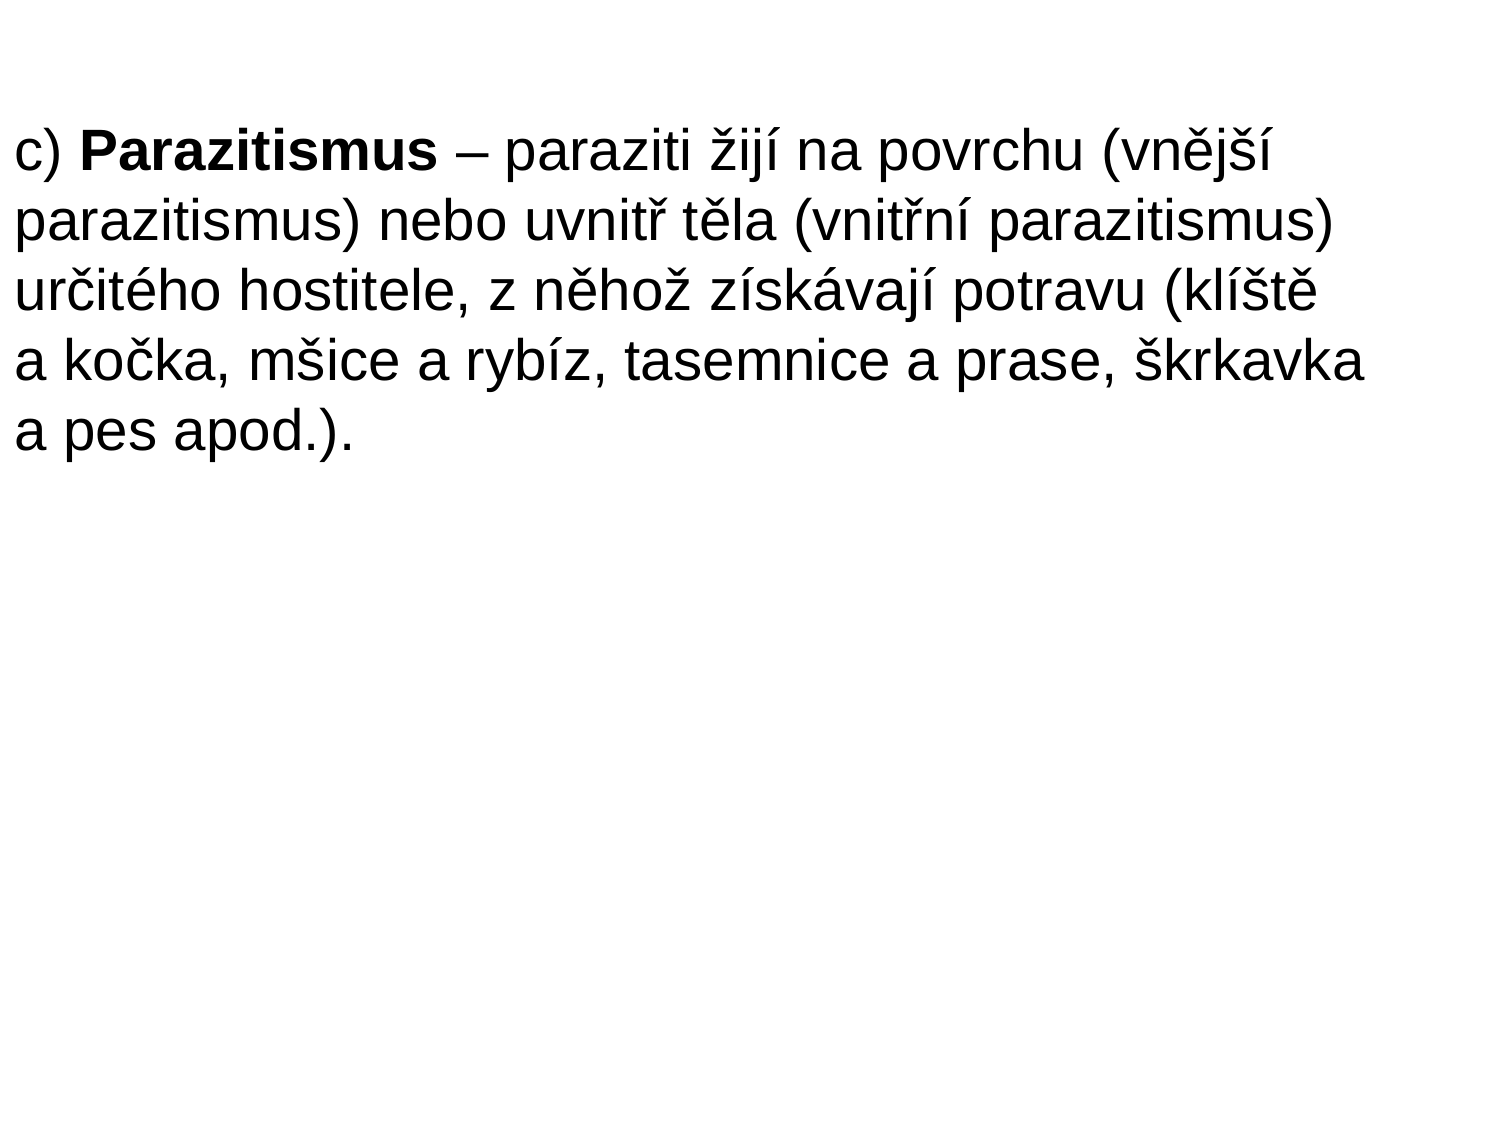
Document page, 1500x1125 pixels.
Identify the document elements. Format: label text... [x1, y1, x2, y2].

text_box c) Parazitismus – paraziti žijí na povrchu (vnější parazitismus) nebo uvnitř těla (vnitřní parazitismus) určitého hostitele, z něhož získávají potravu (klíště a kočka, mšice a rybíz, tasemnice a prase, škrkavka a pes apod.). [0, 104, 1500, 541]
